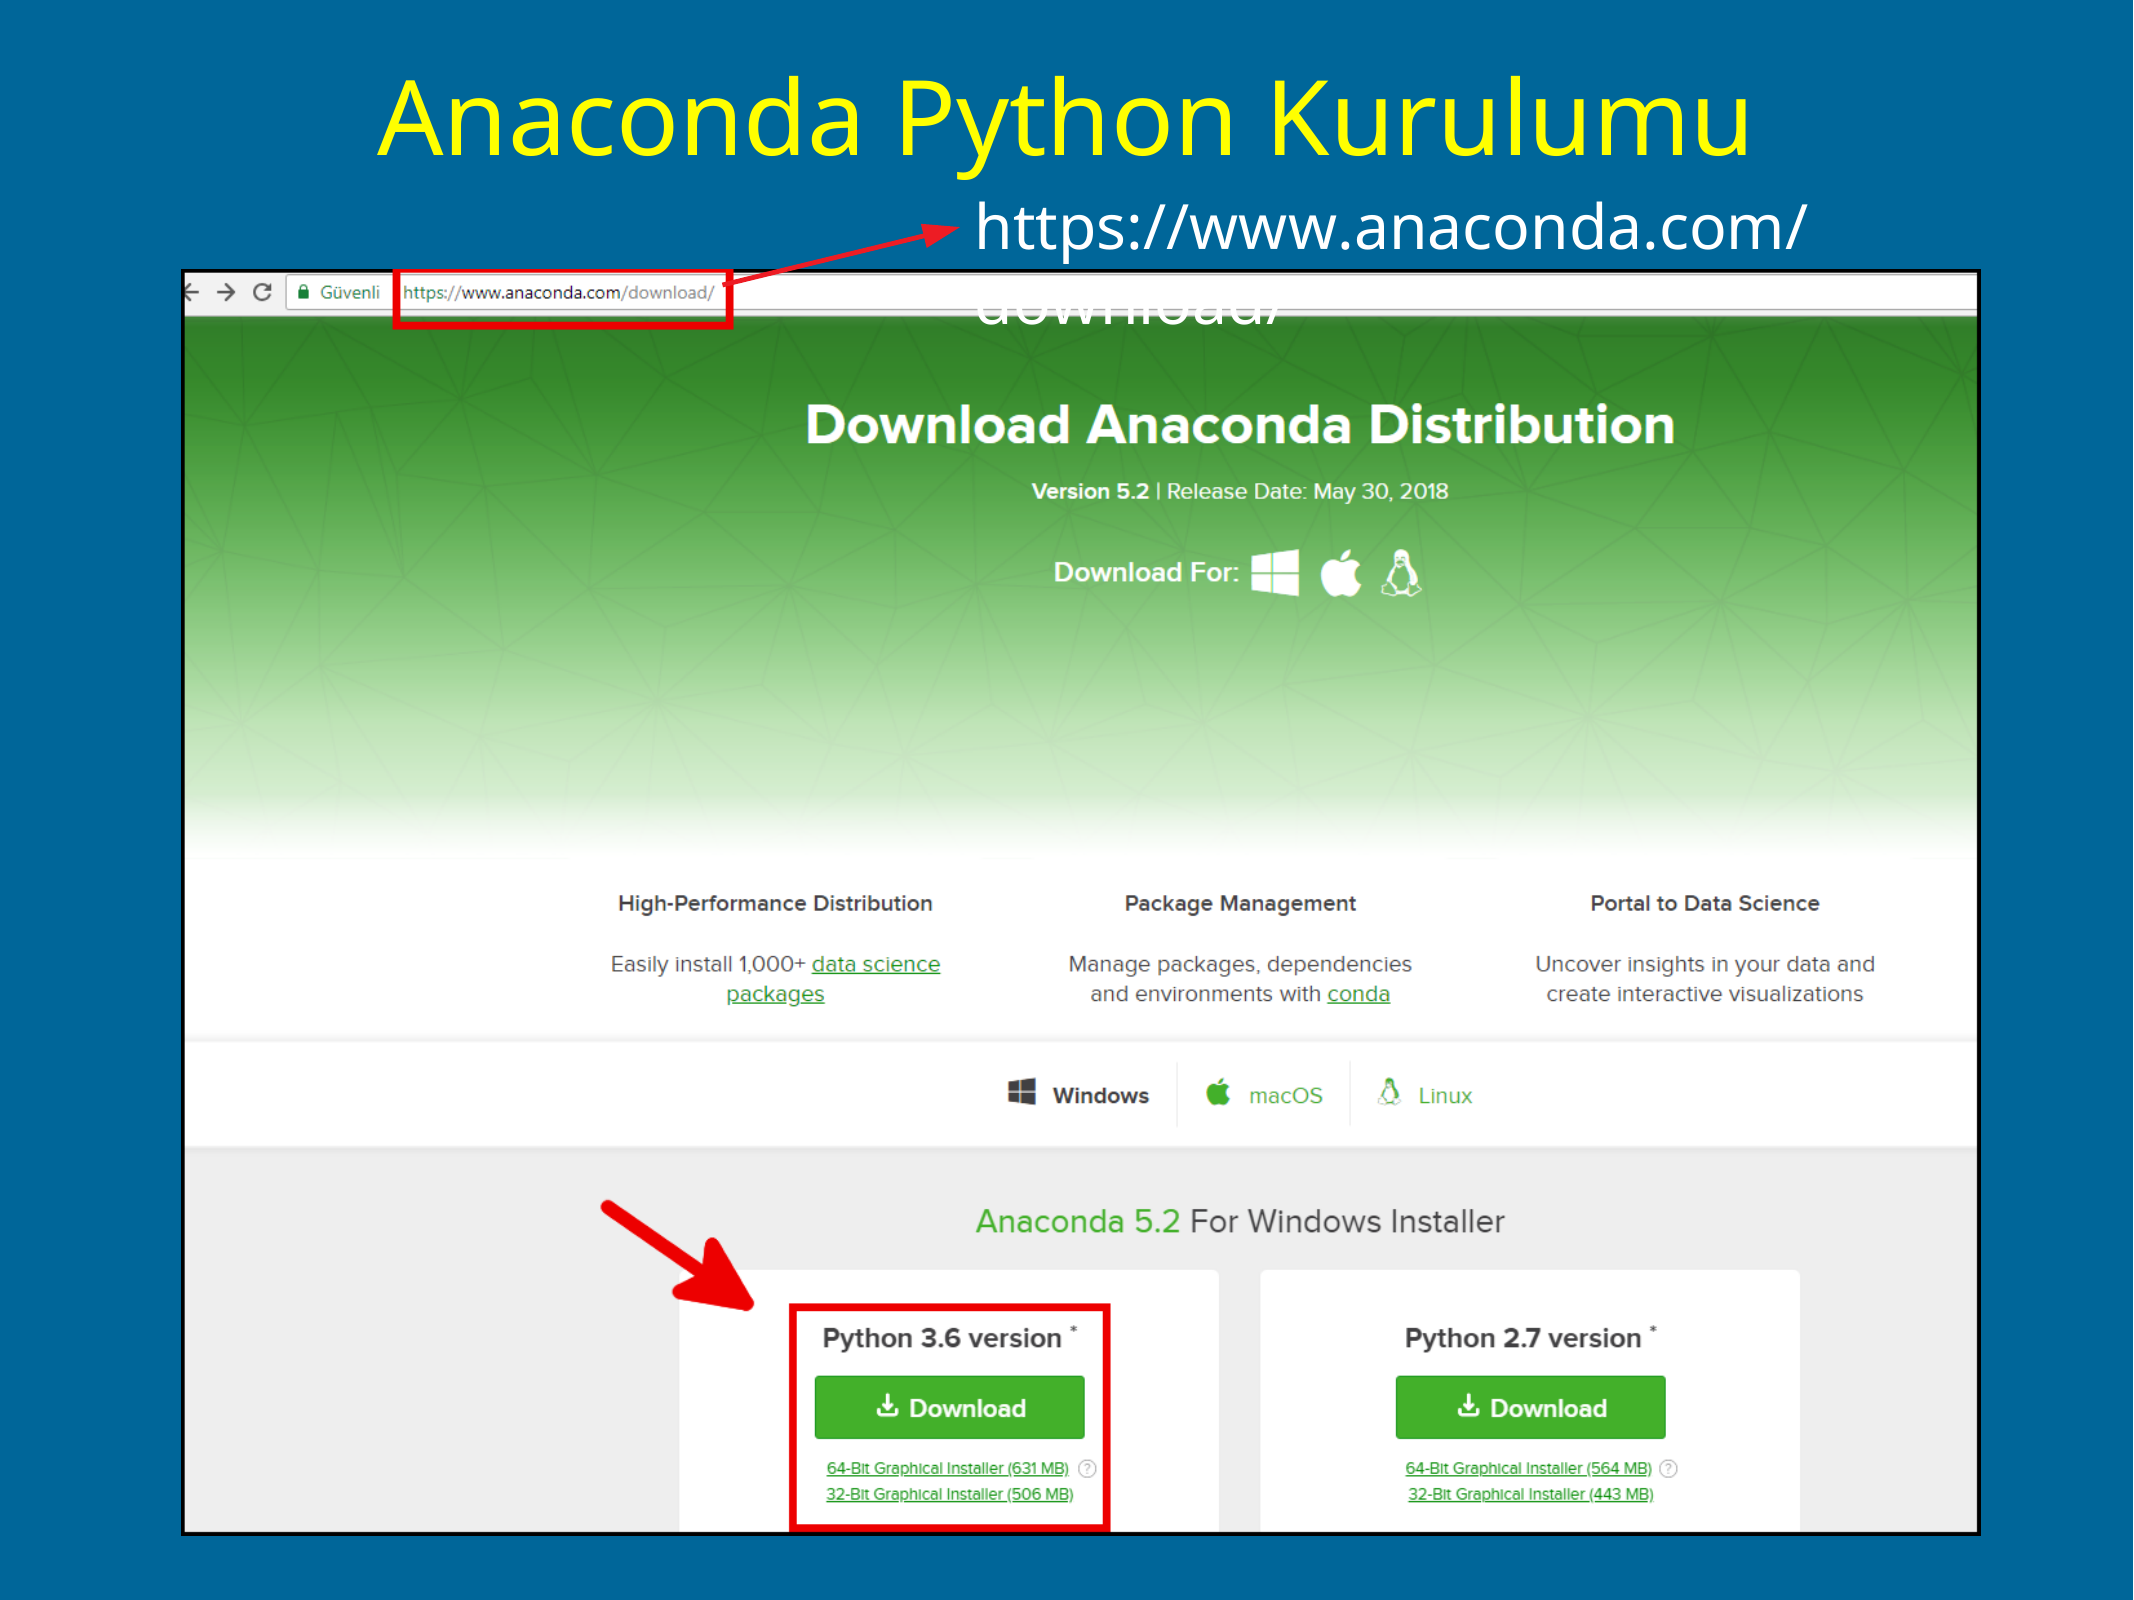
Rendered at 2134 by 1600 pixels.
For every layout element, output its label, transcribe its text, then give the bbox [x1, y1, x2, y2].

text_box https://www.anaconda.com/download/ [960, 180, 2041, 345]
title Anaconda Python Kurulumu [208, 15, 1925, 214]
picture [182, 269, 1980, 1535]
